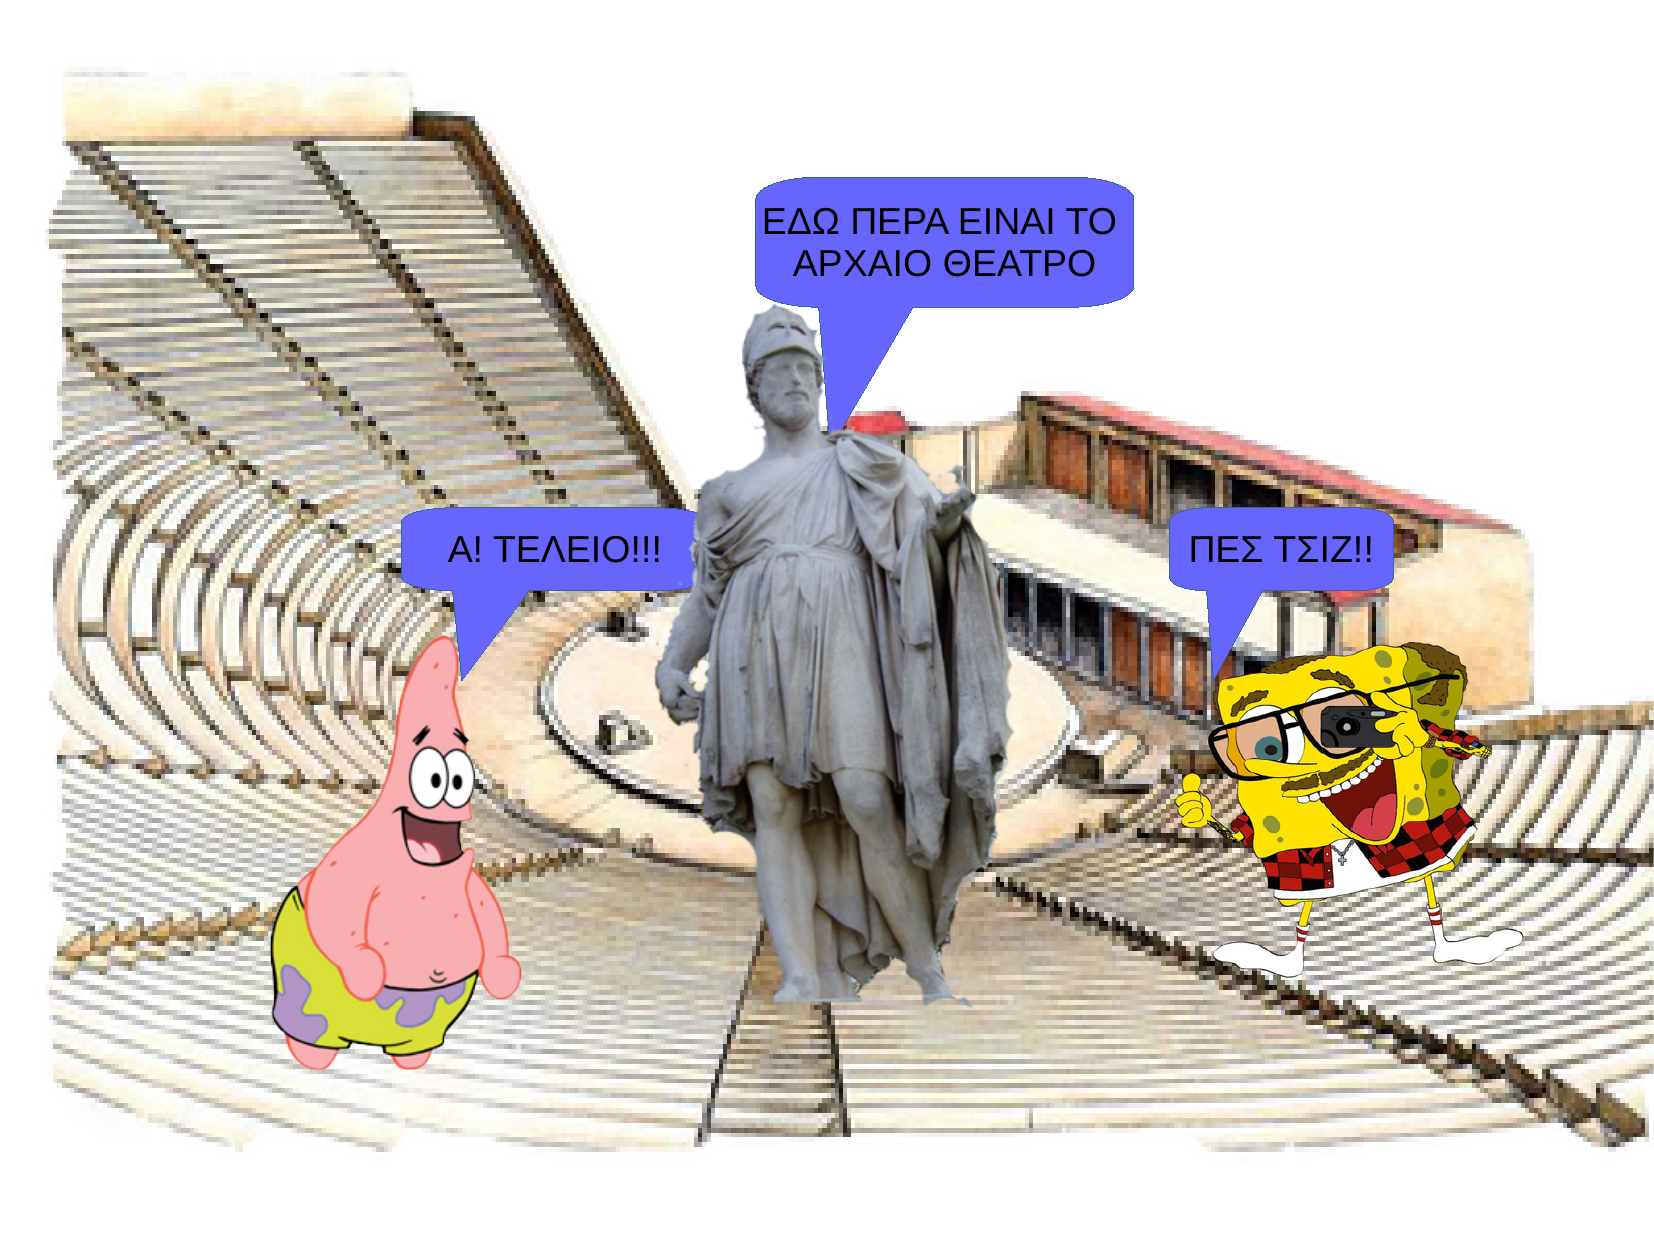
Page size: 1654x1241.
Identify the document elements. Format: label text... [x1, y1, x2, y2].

text_box Α! ΤΕΛΕΙΟ!!! [401, 507, 519, 681]
picture [0, 0, 1654, 1241]
text_box ΠΕΣ ΤΣΙΖ!! [1169, 507, 1394, 681]
text_box ΕΔΩ ΠΕΡΑ ΕΙΝΑΙ ΤΟ ΑΡΧΑΙΟ ΘΕΑΤΡΟ [755, 177, 1134, 271]
